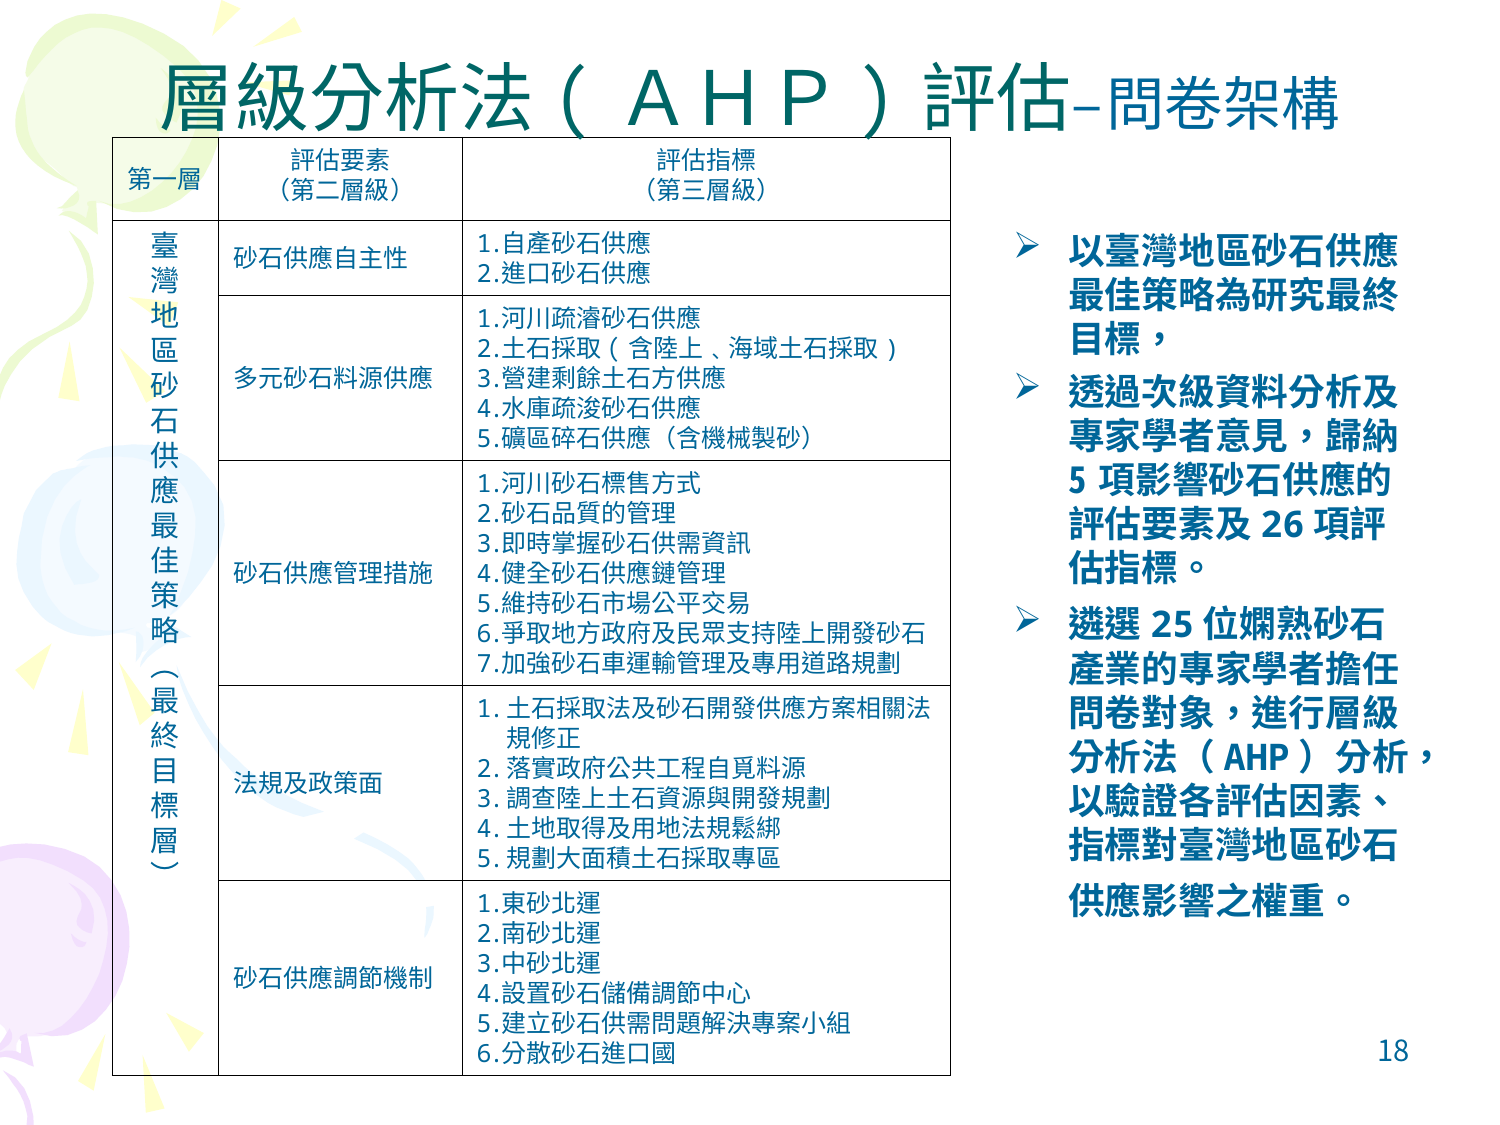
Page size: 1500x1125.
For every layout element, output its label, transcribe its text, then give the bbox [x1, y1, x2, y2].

picture [740, 345, 747, 353]
text_box <編號> [1074, 1024, 1426, 1100]
table_cell 東砂北運 南砂北運 中砂北運 設置砂石儲備調節中心 建立砂石供需問題解決專案小組 分散砂石進口國 [463, 881, 950, 1075]
list 以臺灣地區砂石供應最佳策略為研究最終目標， 透過次級資料分析及專家學者意見，歸納5項影響砂石供應的評估要素及26項評估指標。 遴選25位嫻熟砂石產業的專家學者擔任問卷對象，進行層級分析法（AHP）分析，以驗證各評估因素、指標對臺灣地區砂石供應影響之權重。 [998, 220, 1426, 963]
table_header 第一層 [113, 149, 218, 220]
table_header 評估指標 （第三層級） [463, 149, 950, 220]
table_cell 臺 灣 地 區 砂 石 供 應 最 佳 策 略 ︵ 最 終 目 標 層 ︶ [113, 221, 218, 1075]
table_cell 河川砂石標售方式 砂石品質的管理 即時掌握砂石供需資訊 健全砂石供應鏈管理 維持砂石市場公平交易 爭取地方政府及民眾支持陸上開發砂石 加強砂石車運輸管理及專用道路規劃 [463, 461, 950, 685]
table_cell 自產砂石供應 進口砂石供應 [463, 221, 950, 295]
picture [681, 1012, 687, 1020]
picture [533, 405, 539, 413]
table_cell 多元砂石料源供應 [219, 296, 462, 460]
table_cell 河川疏濬砂石供應 土石採取(含陸上﹑海域土石採取) 營建剩餘土石方供應 水庫疏浚砂石供應 礦區碎石供應（含機械製砂） [463, 296, 950, 460]
table_cell 砂石供應自主性 [219, 221, 462, 295]
text_box 層級分析法(ＡＨＰ)評估–問卷架構 [88, 42, 1412, 149]
table_cell 法規及政策面 [219, 686, 462, 880]
table_cell 砂石供應調節機制 [219, 881, 462, 1075]
table_cell 砂石供應管理措施 [219, 461, 462, 685]
table_cell 土石採取法及砂石開發供應方案相關法規修正 落實政府公共工程自覓料源 調查陸上土石資源與開發規劃 土地取得及用地法規鬆綁 規劃大面積土石採取專區 [463, 686, 950, 880]
table_header 評估要素 （第二層級） [219, 149, 462, 220]
